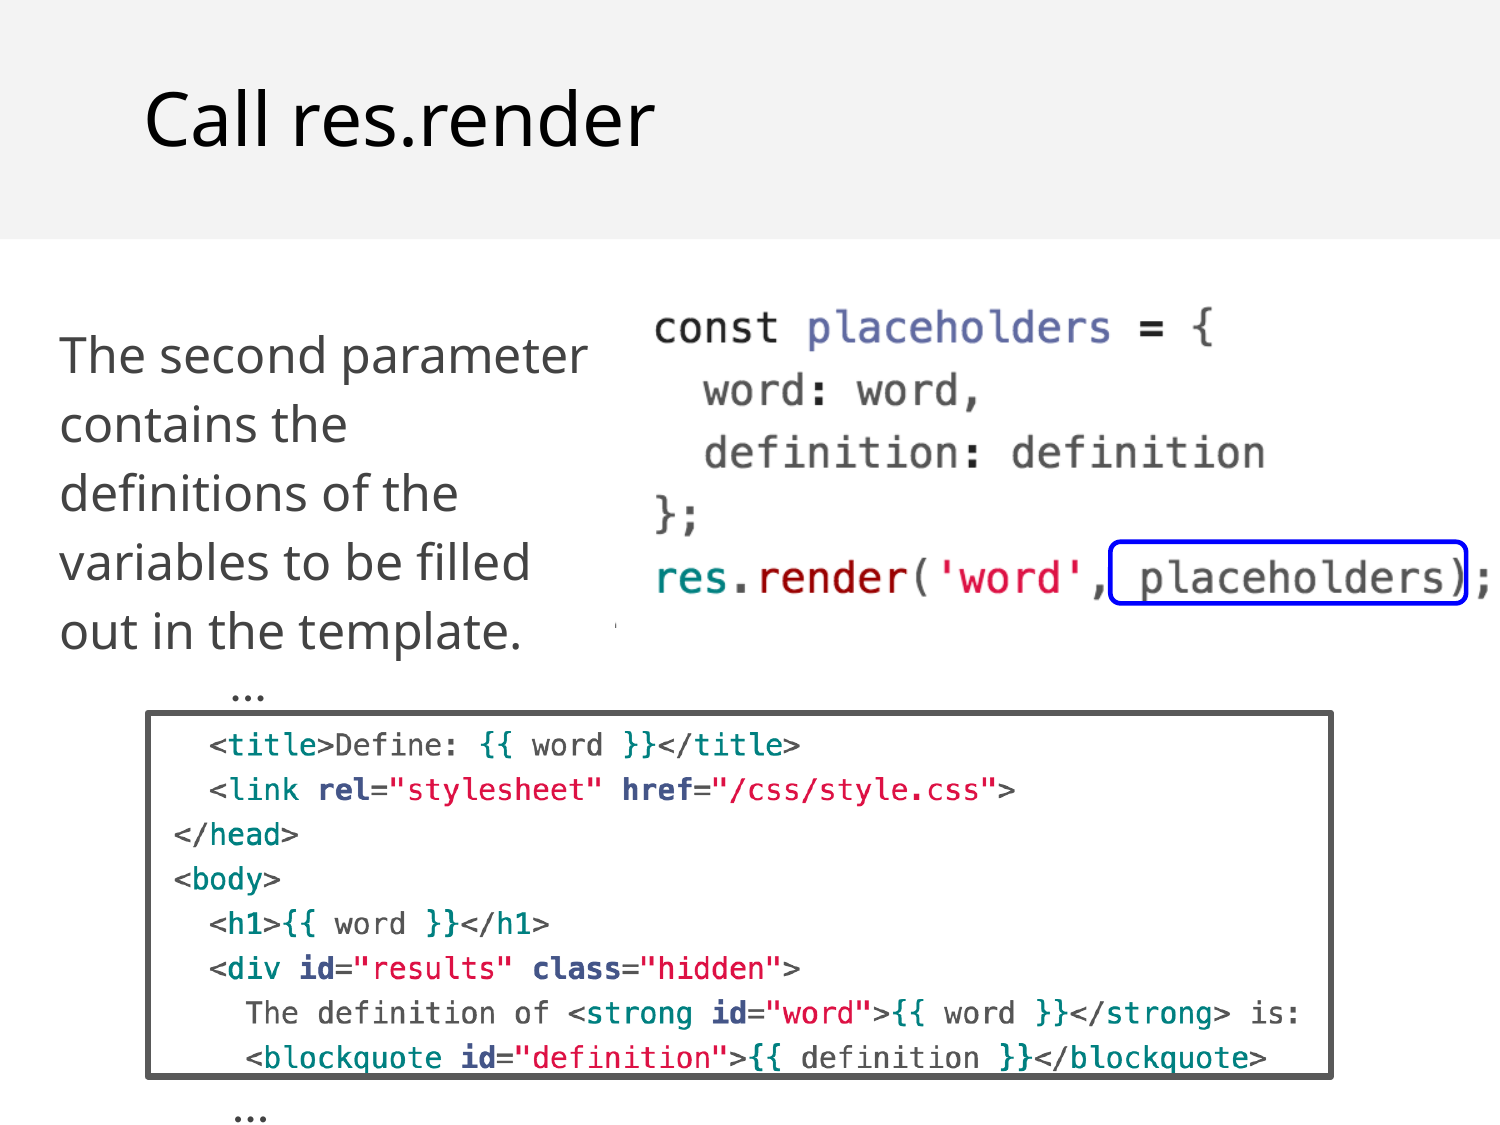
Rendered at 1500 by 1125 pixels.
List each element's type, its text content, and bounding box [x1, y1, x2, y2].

picture [615, 270, 1500, 628]
title Call res.render [128, 56, 1372, 183]
list The second parameter contains the definitions of the variables to be filled out in the template. [44, 299, 616, 572]
list ... [128, 1048, 373, 1125]
list ... [125, 627, 371, 717]
picture [150, 716, 1328, 1074]
